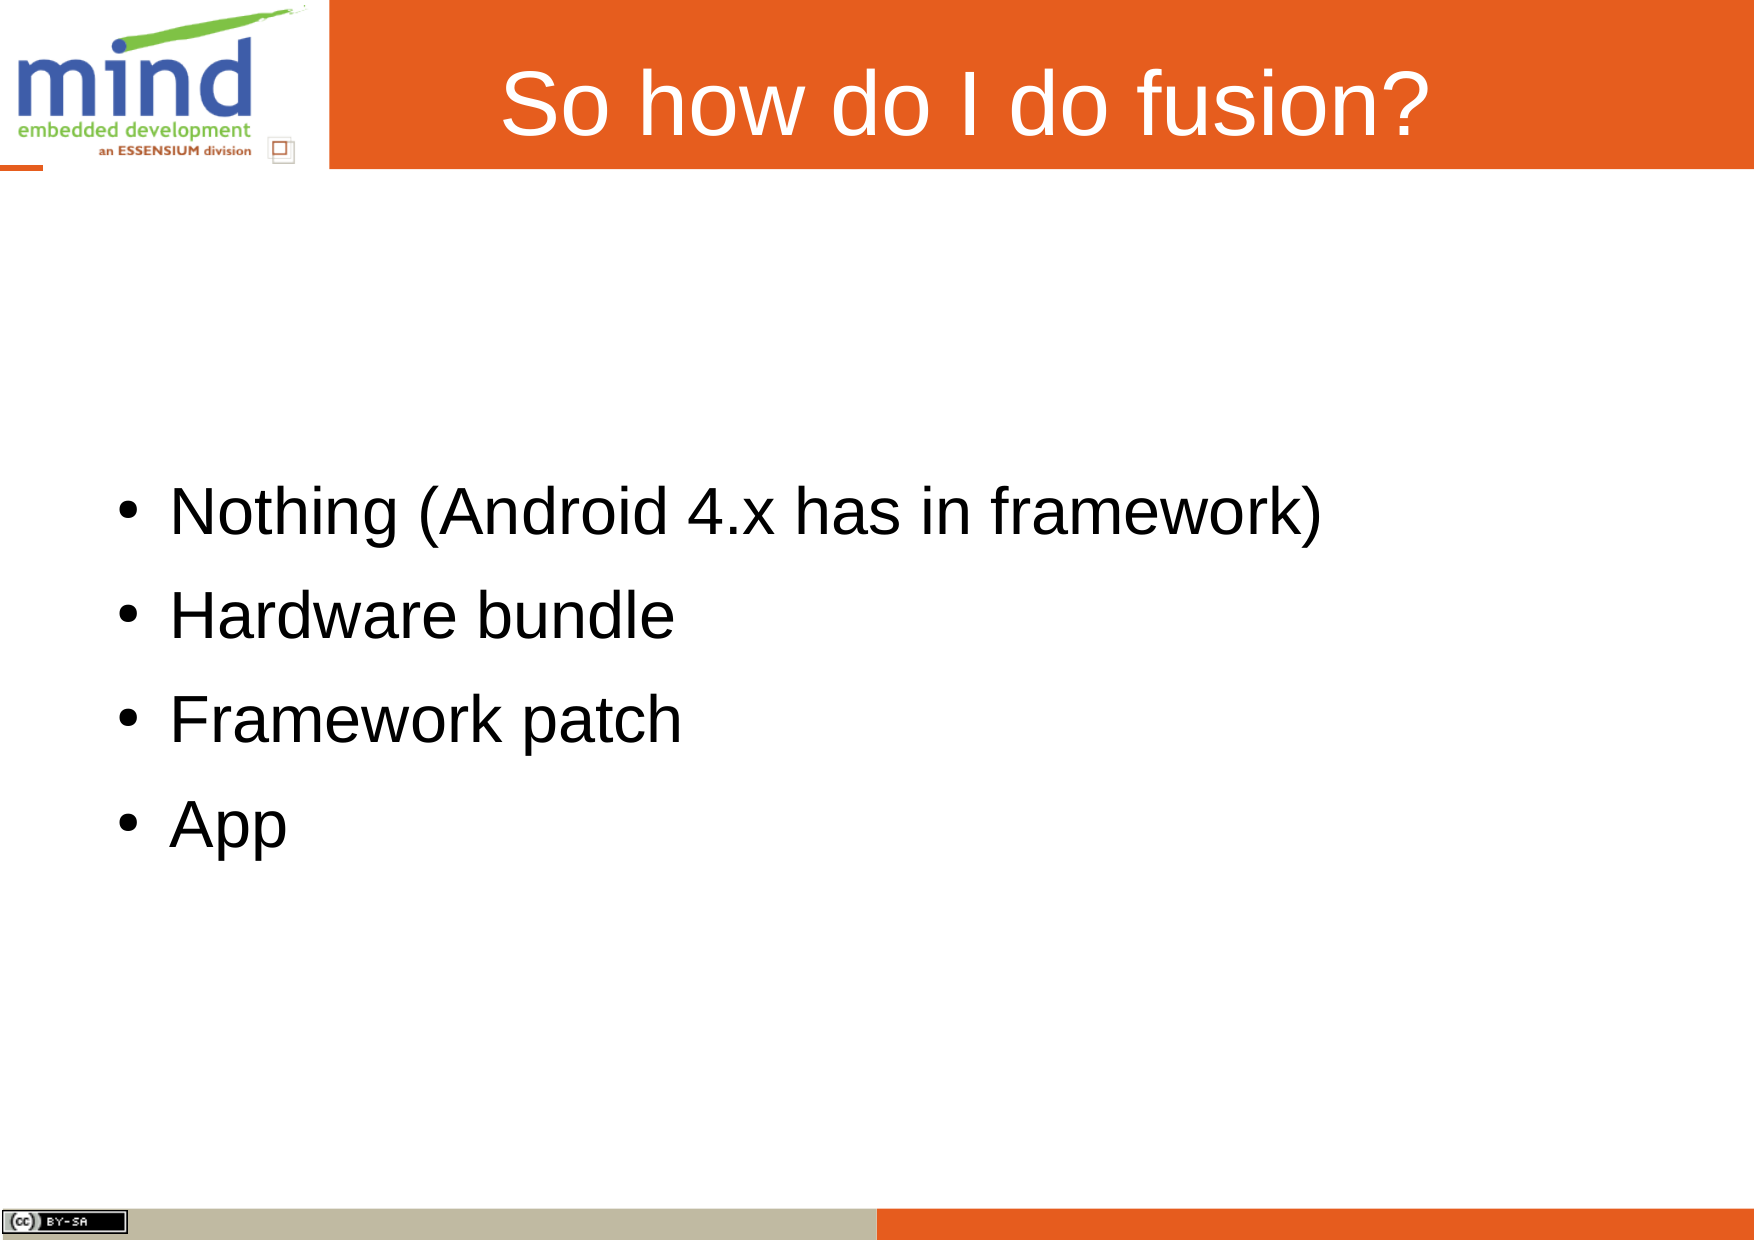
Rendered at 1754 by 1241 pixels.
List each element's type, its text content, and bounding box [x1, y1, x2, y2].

picture [5, 5, 177, 164]
picture [2, 1210, 128, 1234]
list Nothing (Android 4.x has in framework) Hardware bundle Framework patch App [98, 473, 1678, 1193]
title So how do I do fusion? [177, 0, 1754, 208]
